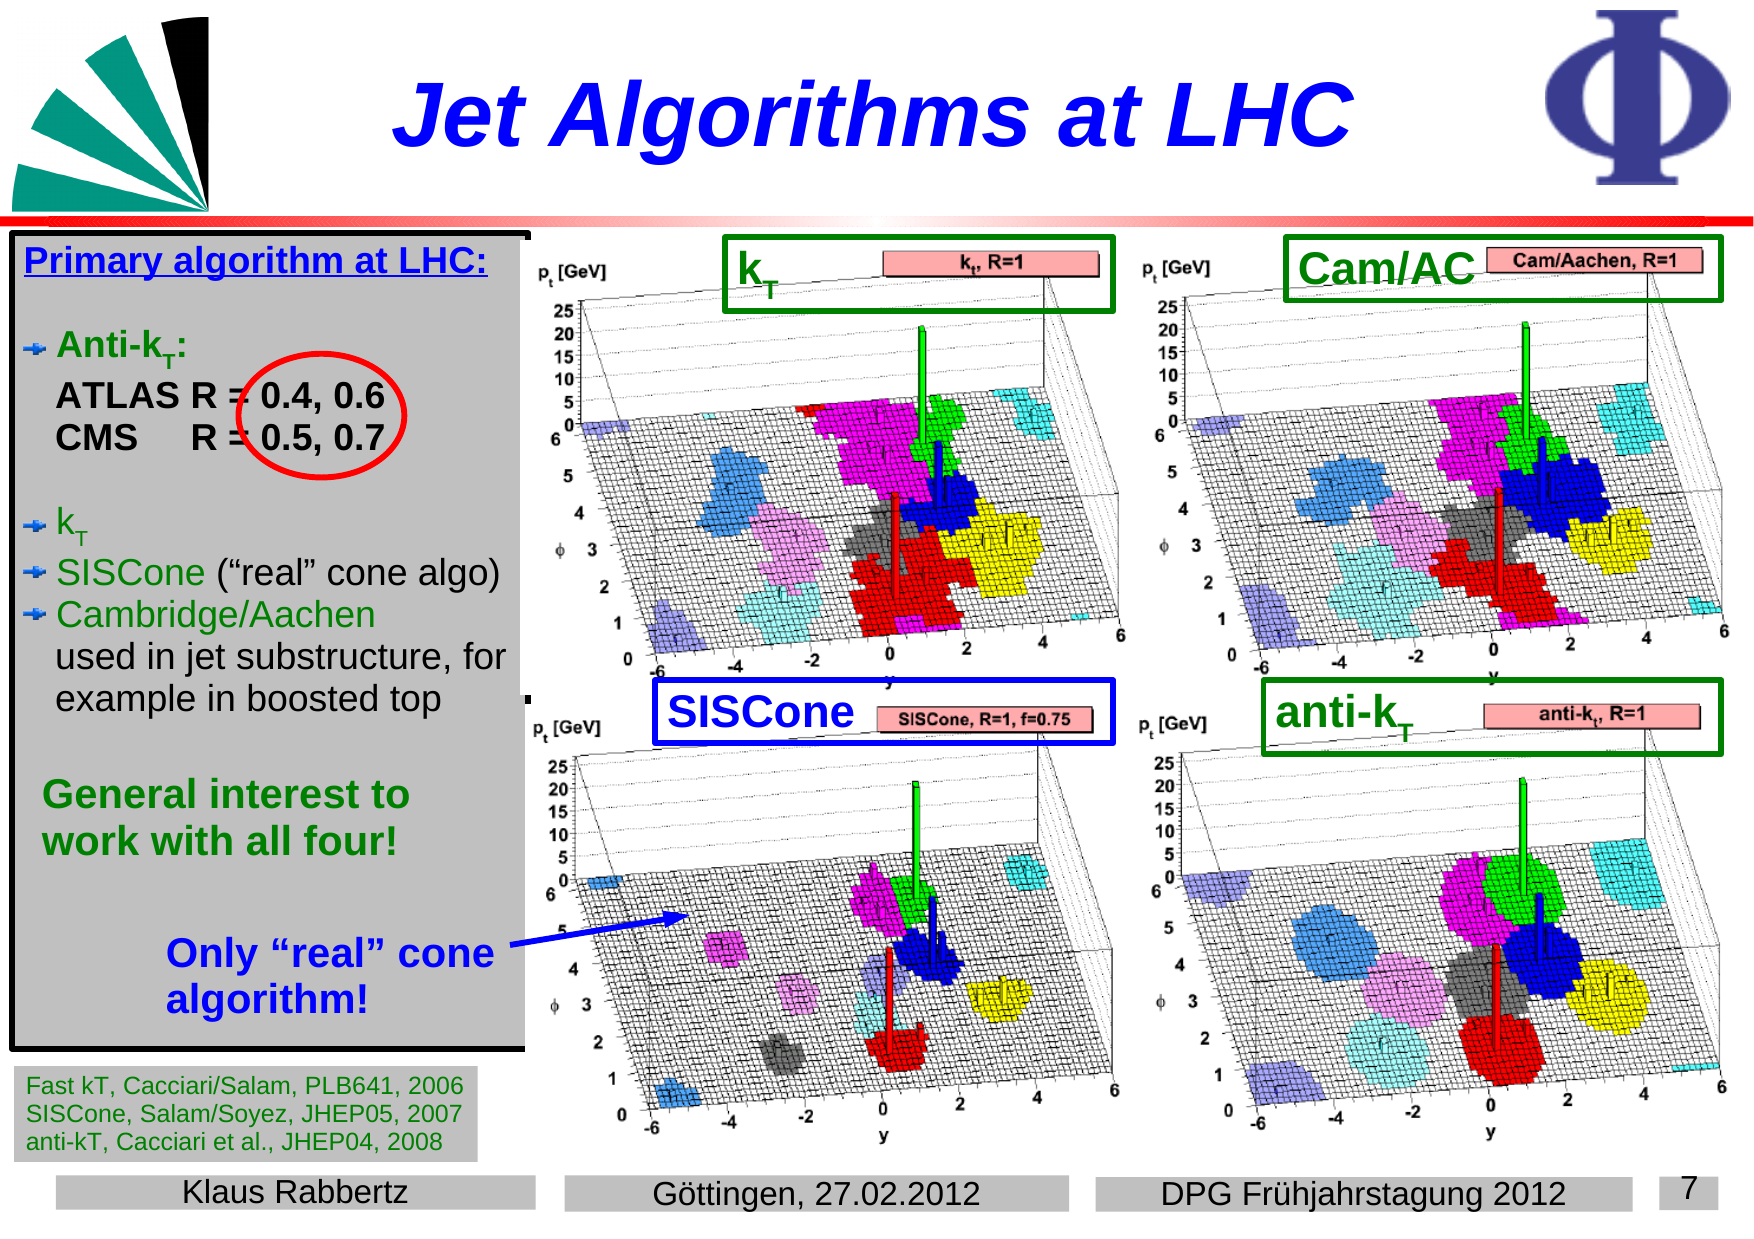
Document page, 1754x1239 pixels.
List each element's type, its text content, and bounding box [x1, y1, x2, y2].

picture [520, 240, 1739, 696]
picture [1545, 10, 1731, 185]
picture [525, 699, 1739, 1151]
picture [12, 17, 209, 214]
text_box Fast kT, Cacciari/Salam, PLB641, 2006 SISCone, Salam/Soyez, JHEP05, 2007 anti-kT, Cacciari et al., JHEP04, 2008 [14, 1066, 478, 1162]
text_box Cam/AC [1286, 237, 1722, 301]
text_box General interest to work with all four! [30, 765, 423, 871]
text_box anti-kT [1263, 680, 1722, 755]
text_box Primary algorithm at LHC: Anti-kT: ATLAS R = 0.4, 0.6 CMS R = 0.5, 0.7 kT SISCone (“real” cone algo) Cambridge/Aachen used in jet substructure, for example in boosted top [11, 233, 529, 1049]
text_box kT [724, 237, 1114, 312]
text_box Only “real” cone algorithm! [154, 923, 507, 1029]
text_box SISCone [655, 680, 1114, 744]
title Jet Algorithms at LHC [220, 16, 1525, 213]
